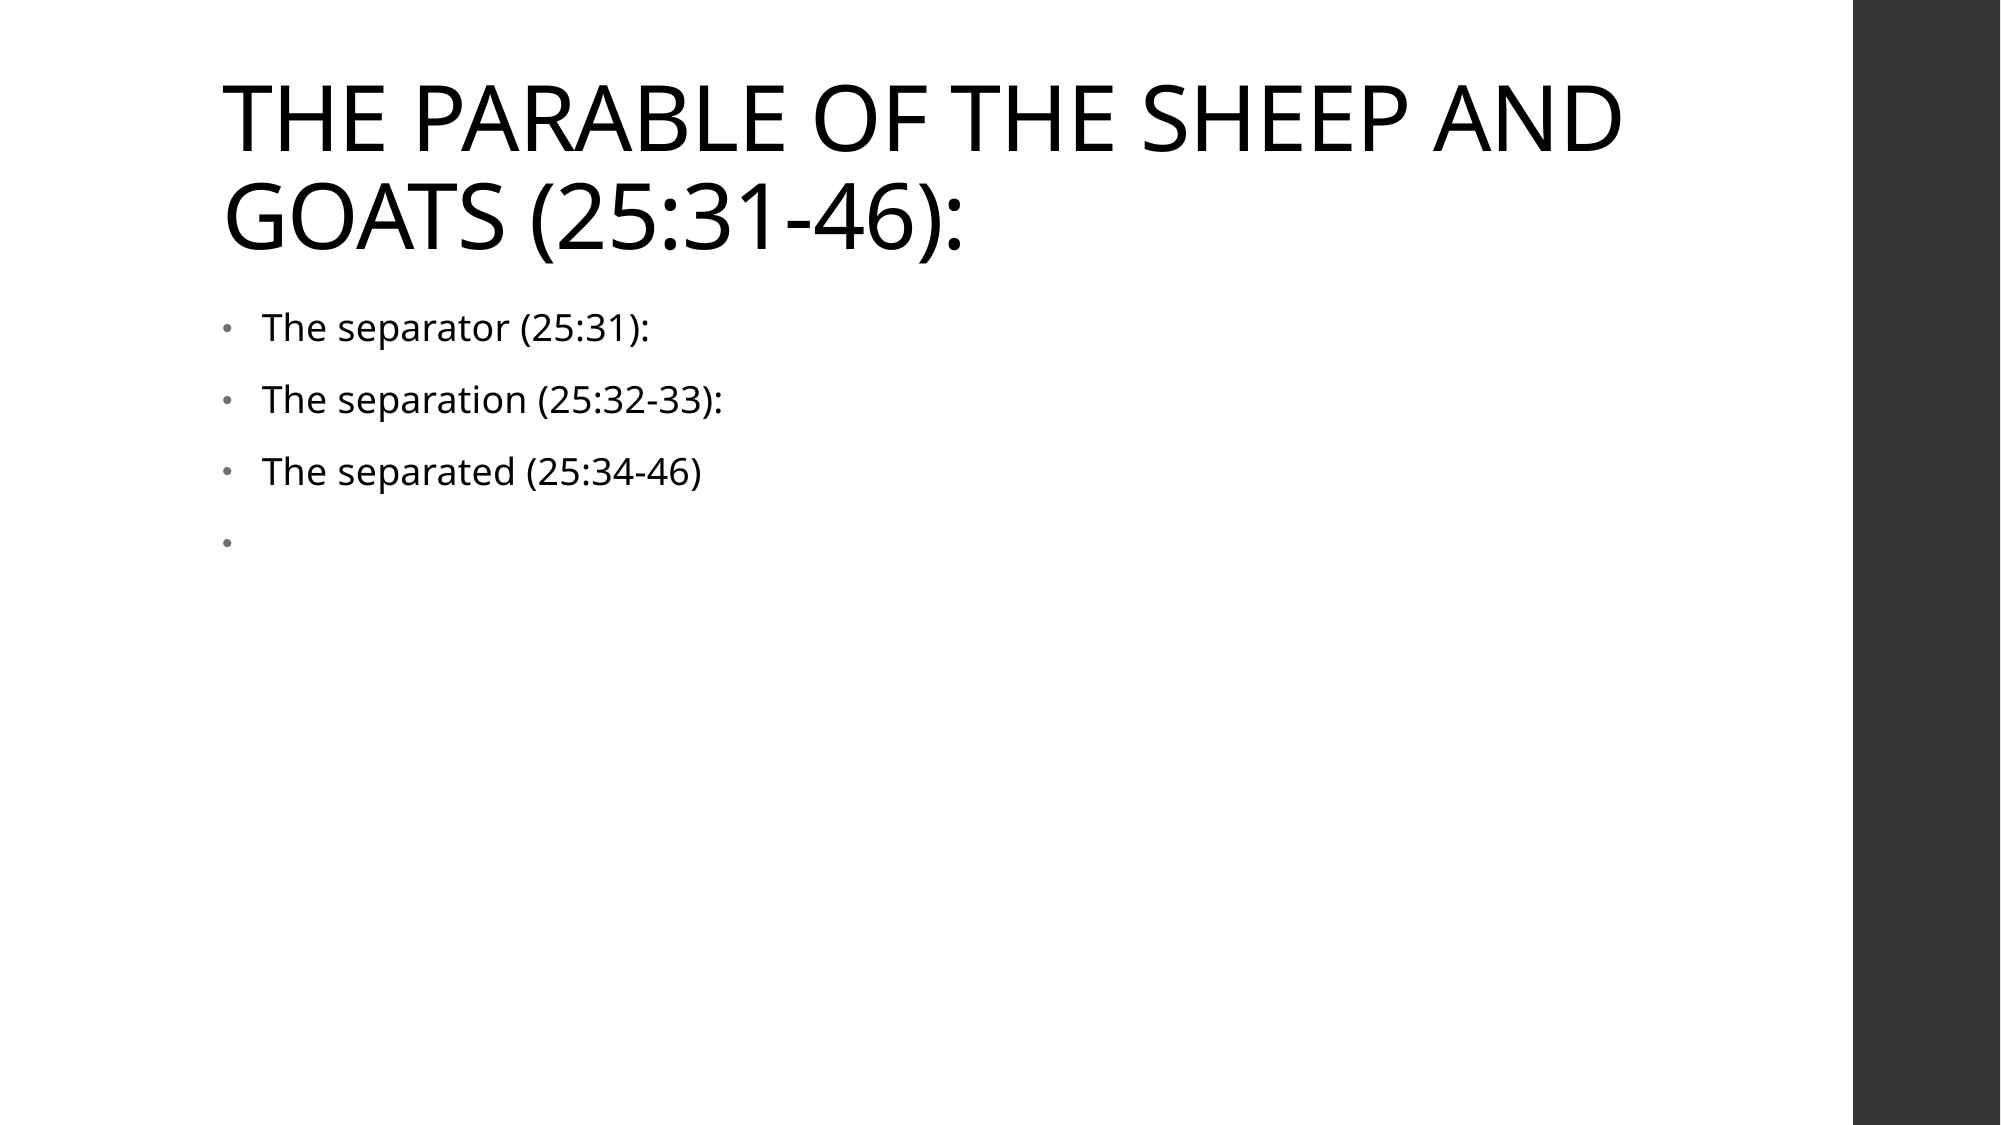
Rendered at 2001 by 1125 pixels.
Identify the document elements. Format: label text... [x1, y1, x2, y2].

title THE PARABLE OF THE SHEEP AND GOATS (25:31-46): [206, 60, 1797, 278]
list The separator (25:31): The separation (25:32-33): The separated (25:34-46) [206, 299, 1617, 1014]
